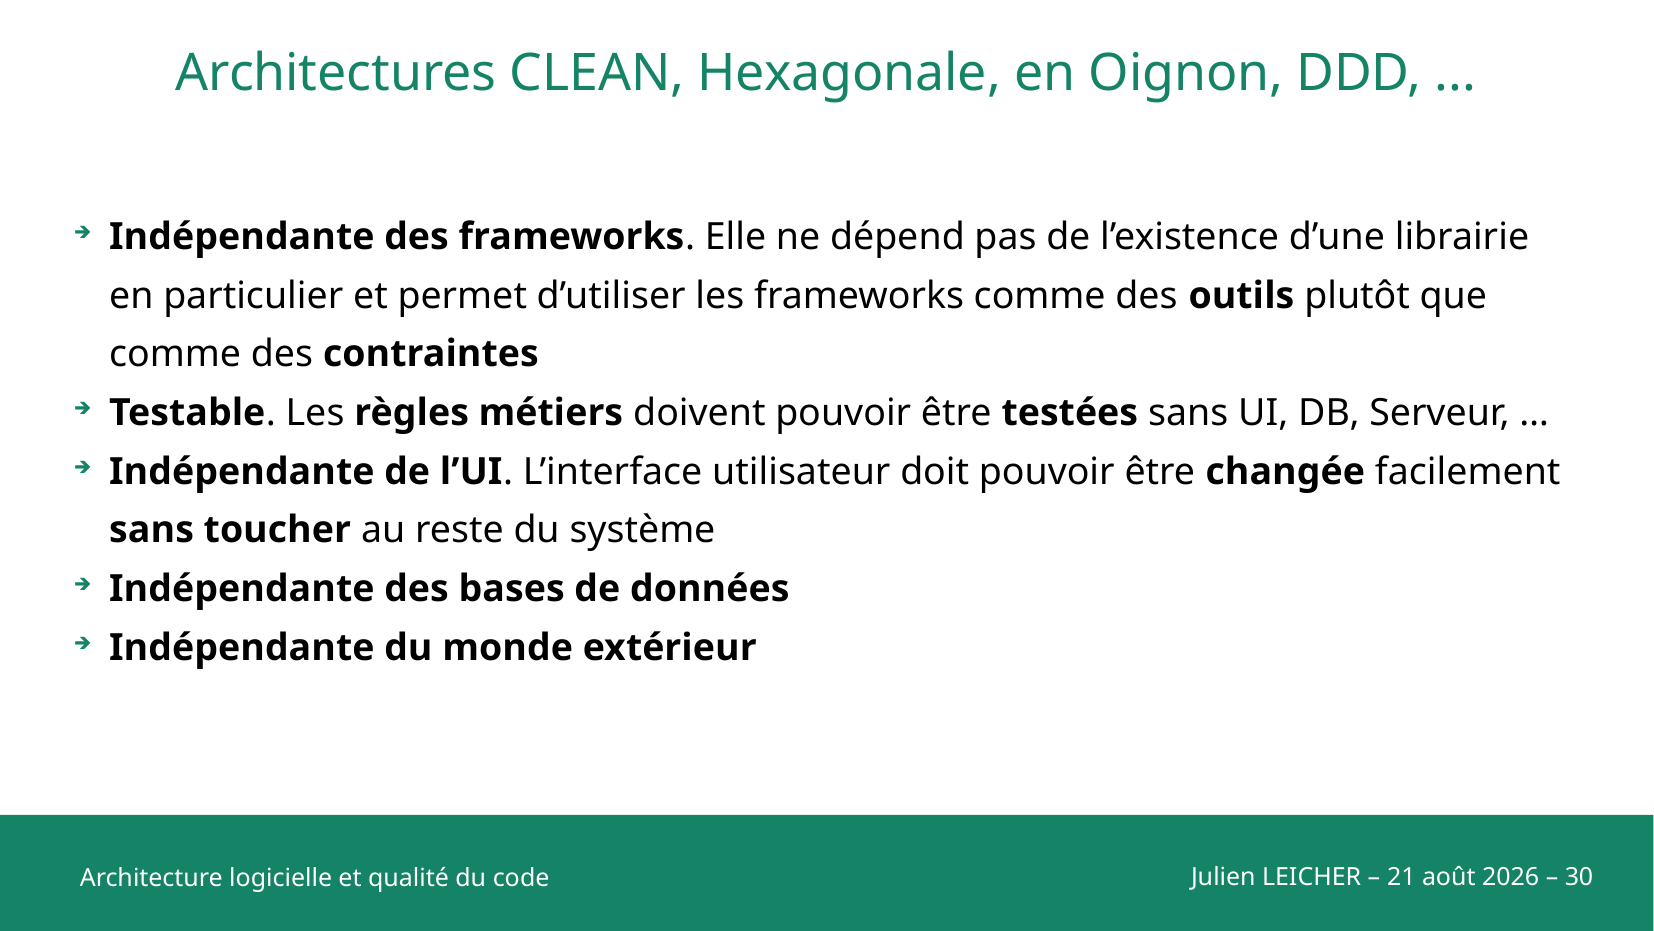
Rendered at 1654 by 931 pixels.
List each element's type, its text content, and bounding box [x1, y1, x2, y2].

text_box Indépendante des frameworks. Elle ne dépend pas de l’existence d’une librairie en particulier et permet d’utiliser les frameworks comme des outils plutôt que comme des contraintes Testable. Les règles métiers doivent pouvoir être testées sans UI, DB, Serveur, … Indépendante de l’UI. L’interface utilisateur doit pouvoir être changée facilement sans toucher au reste du système Indépendante des bases de données Indépendante du monde extérieur [59, 194, 1595, 678]
text_box Architecture logicielle et qualité du code [64, 852, 798, 898]
text_box Architectures CLEAN, Hexagonale, en Oignon, DDD, ... [0, 27, 1654, 113]
text_box Julien LEICHER – 4 mars 2022 – <numéro> [0, 814, 1654, 931]
